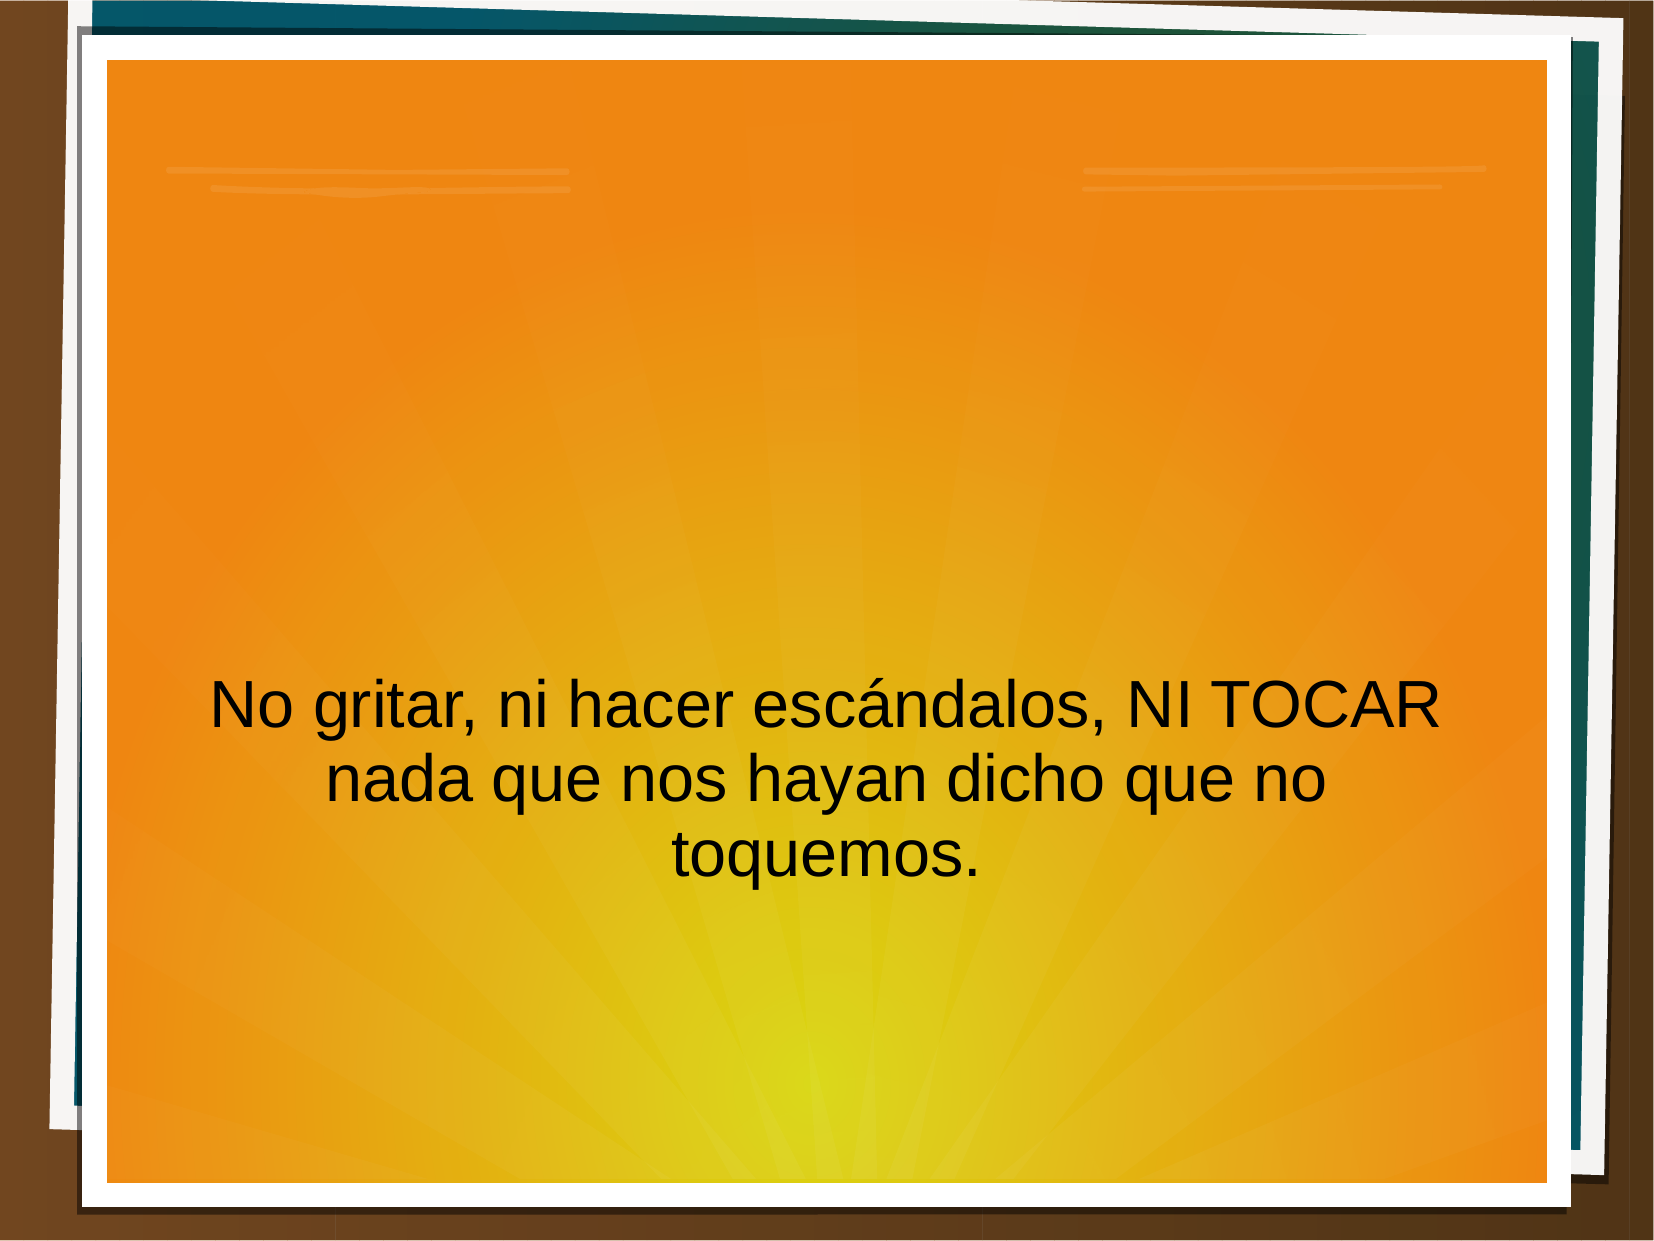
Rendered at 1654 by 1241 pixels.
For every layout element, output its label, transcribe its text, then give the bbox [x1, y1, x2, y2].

subtitle No gritar, ni hacer escándalos, NI TOCAR nada que nos hayan dicho que no toquemos. [162, 299, 1492, 1241]
